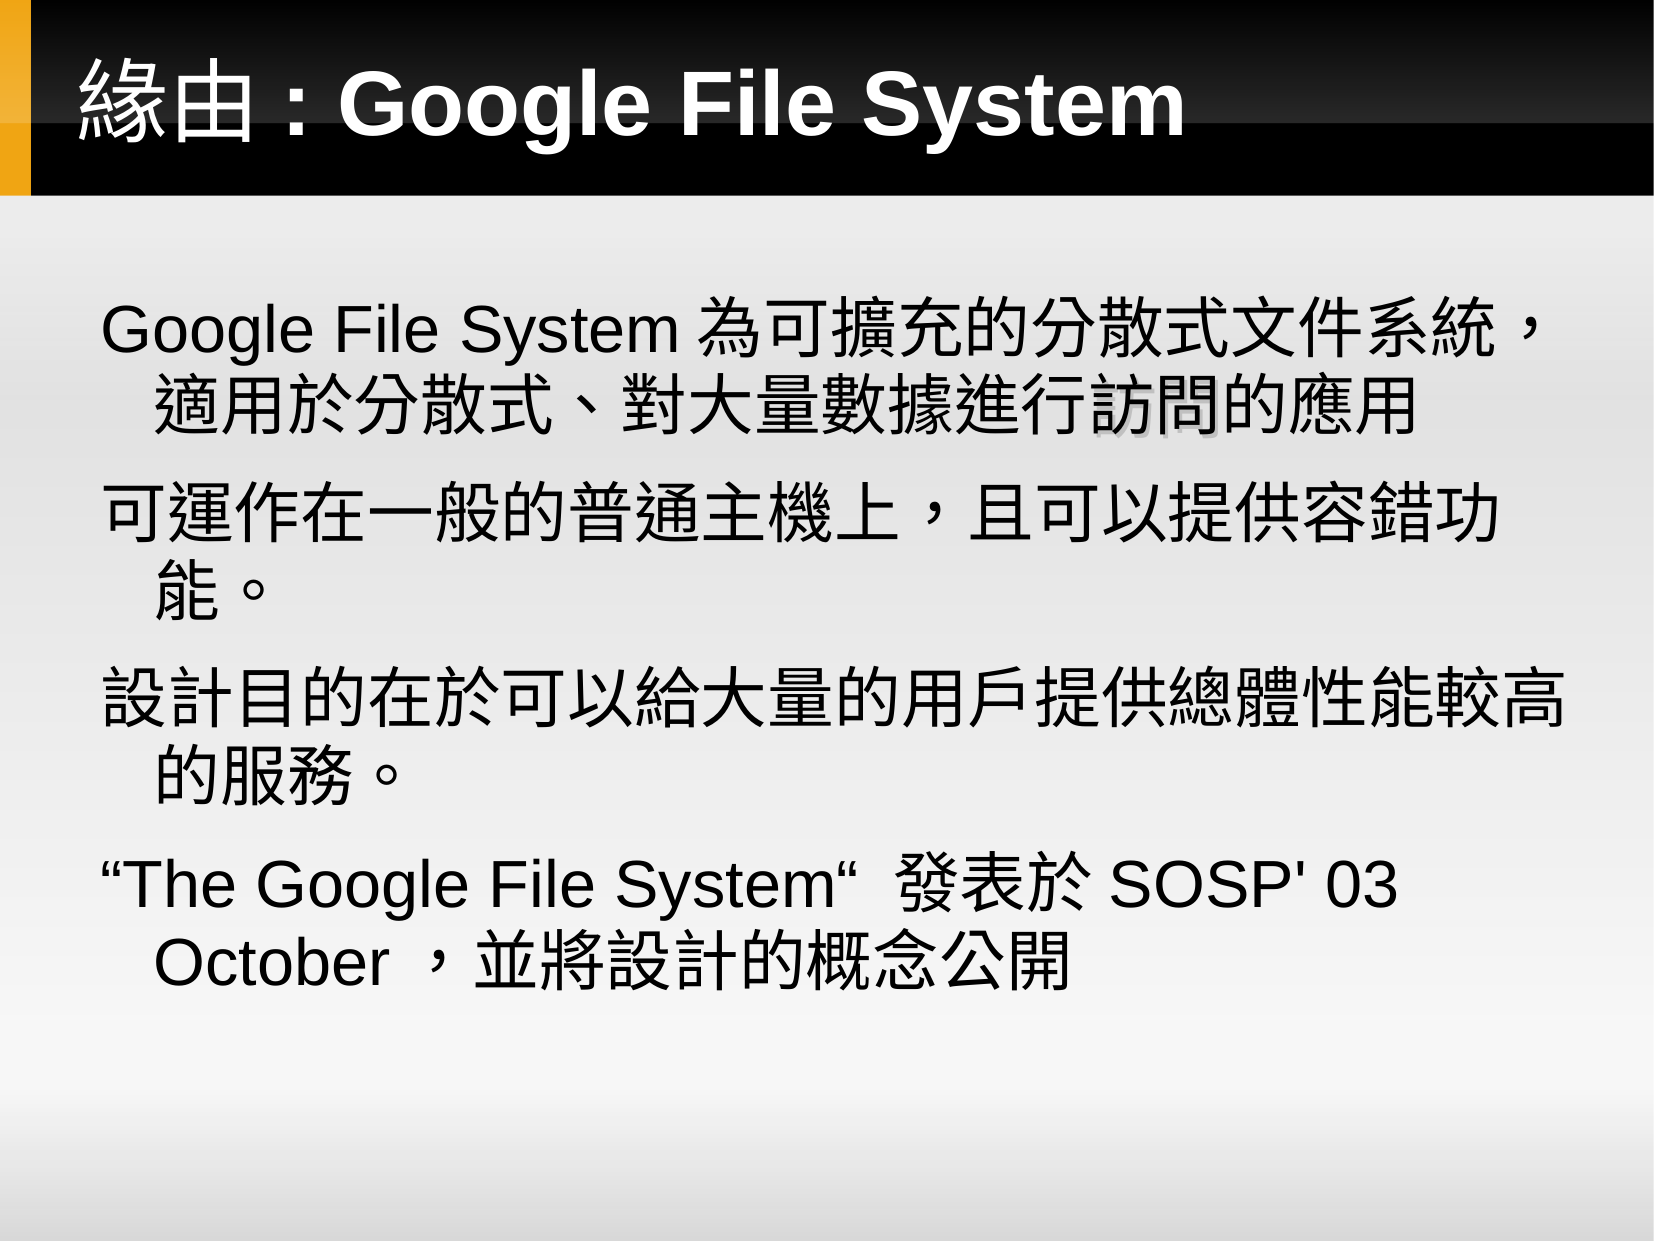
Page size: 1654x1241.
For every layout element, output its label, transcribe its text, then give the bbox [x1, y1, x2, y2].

list Google File System為可擴充的分散式文件系統，適用於分散式、對大量數據進行訪問的應用 可運作在一般的普通主機上，且可以提供容錯功能。 設計目的在於可以給大量的用戶提供總體性能較高的服務。 “The Google File System“ 發表於SOSP' 03 October，並將設計的概念公開 [82, 290, 1571, 1094]
title 緣由: Google File System [76, 0, 1565, 208]
picture [0, 0, 1654, 1241]
